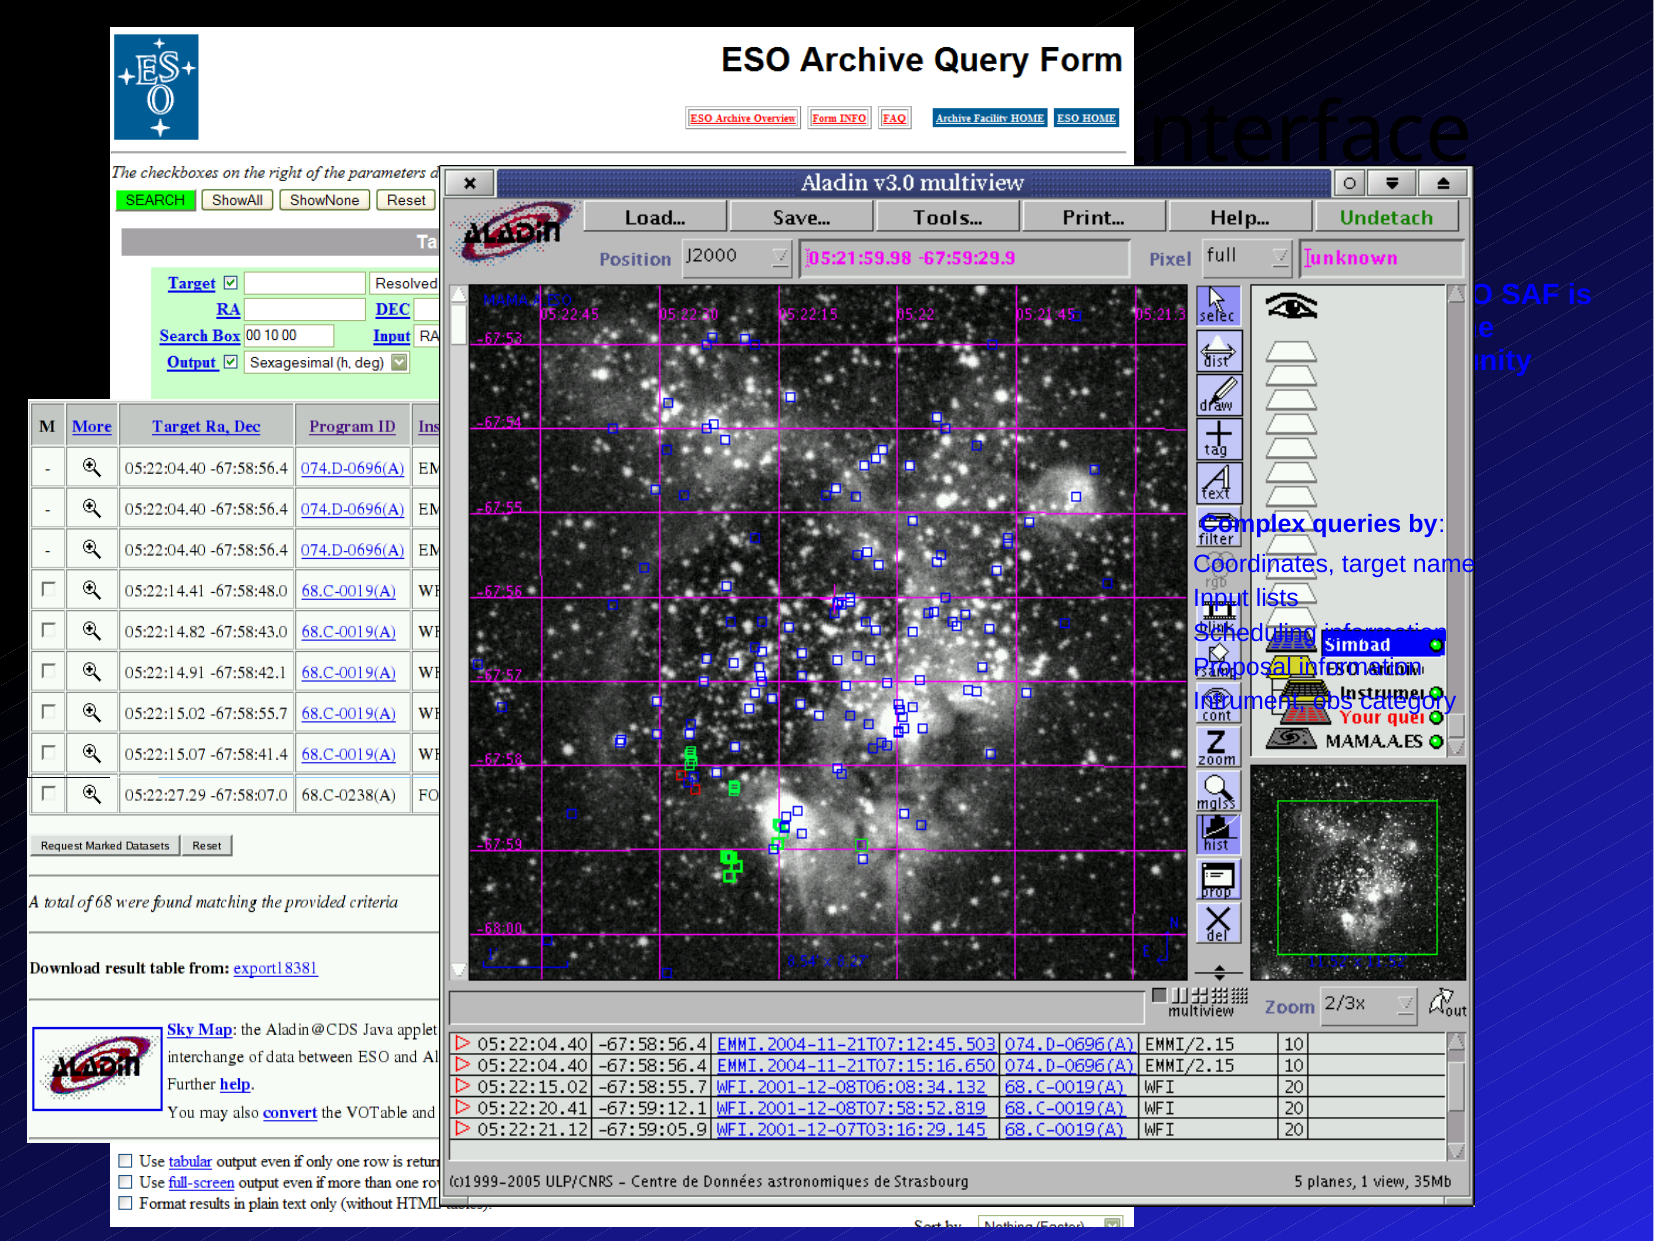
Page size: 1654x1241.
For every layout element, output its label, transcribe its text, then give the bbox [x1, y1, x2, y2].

title ESO Science Archive New Interface A first step towards a VO-compliant interface [96, 0, 1503, 292]
picture [27, 27, 1475, 1227]
text_box Complex queries by: Coordinates, target name Input lists Scheduling information Proposal information Intrument, obs category [1171, 502, 1626, 801]
text_box As of 4 Apr 2005, ESO SAF is open worldwide to the astronomical community [1475, 270, 1626, 385]
